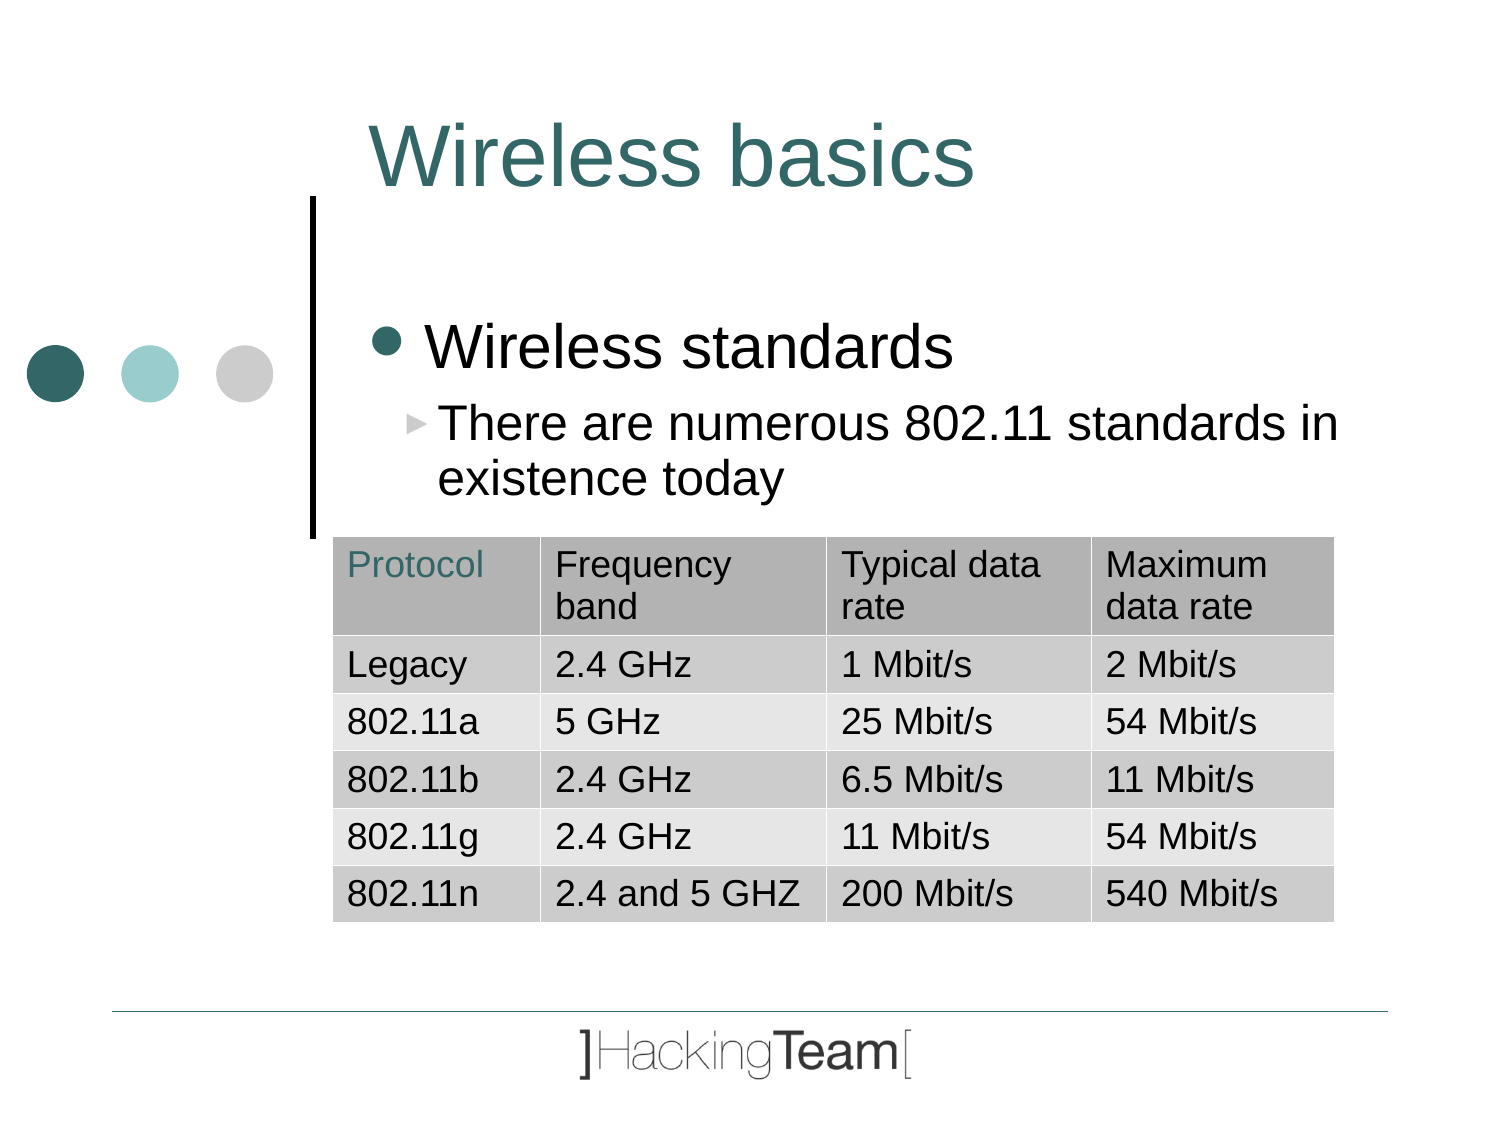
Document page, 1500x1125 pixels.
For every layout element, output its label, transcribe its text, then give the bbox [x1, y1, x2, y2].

table_cell 802.11n [333, 866, 540, 922]
table_cell 25 Mbit/s [827, 694, 1091, 750]
table_cell 2.4 and 5 GHZ [541, 866, 826, 922]
table_cell 802.11b [333, 751, 540, 808]
table_cell 200 Mbit/s [827, 866, 1091, 922]
table_cell 54 Mbit/s [1092, 694, 1334, 750]
table_header Protocol [333, 537, 540, 635]
table_cell 11 Mbit/s [827, 809, 1091, 865]
table_cell 11 Mbit/s [1092, 751, 1334, 808]
table_cell 1 Mbit/s [827, 636, 1091, 693]
table_cell 802.11a [333, 694, 540, 750]
title Wireless basics [249, 38, 1401, 275]
table_cell 2.4 GHz [541, 636, 826, 693]
table_header Typical data rate [827, 537, 1091, 635]
table_cell 2.4 GHz [541, 809, 826, 865]
table_cell 6.5 Mbit/s [827, 751, 1091, 808]
table_header Frequency band [541, 537, 826, 635]
table_cell 5 GHz [541, 694, 826, 750]
table_cell 2.4 GHz [541, 751, 826, 808]
table_cell 802.11g [333, 809, 540, 865]
table_cell 2 Mbit/s [1092, 636, 1334, 693]
table_cell 540 Mbit/s [1092, 866, 1334, 922]
table_cell 54 Mbit/s [1092, 809, 1334, 865]
table_header Maximum data rate [1092, 537, 1334, 635]
list Wireless standards There are numerous 802.11 standards in existence today [249, 312, 1401, 1041]
table_cell Legacy [333, 636, 540, 693]
picture [574, 1041, 916, 1084]
